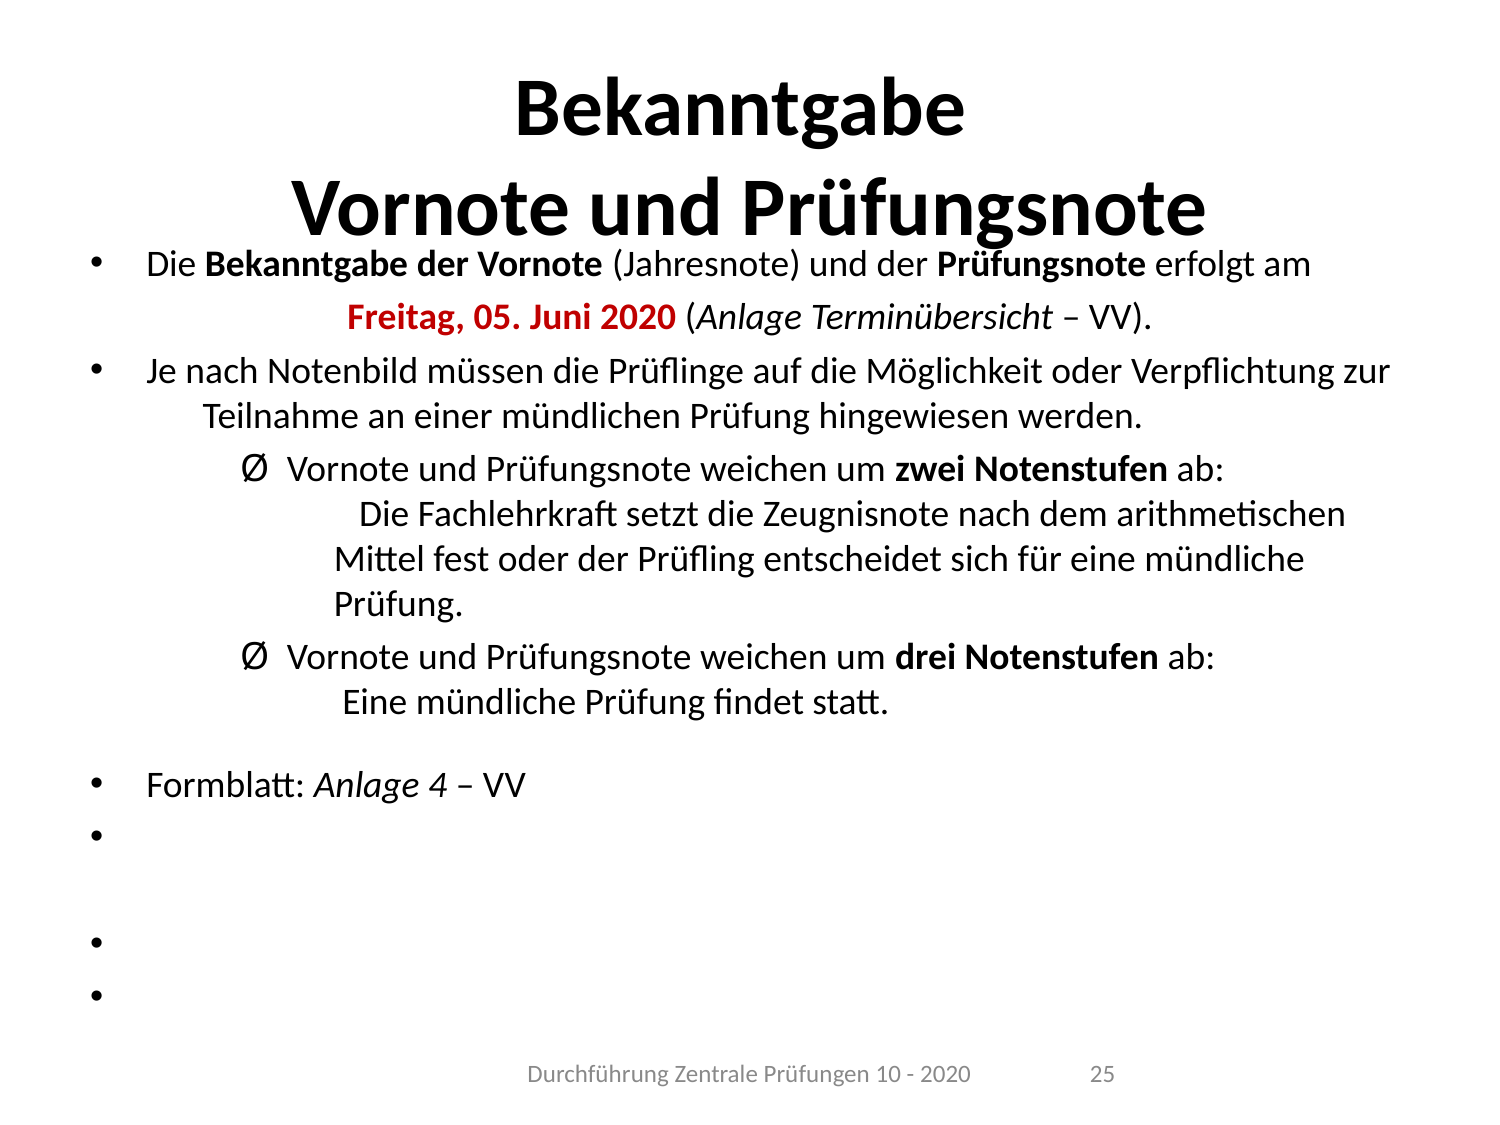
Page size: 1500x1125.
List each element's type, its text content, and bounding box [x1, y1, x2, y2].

text_box 25 [1074, 1042, 1426, 1103]
list Die Bekanntgabe der Vornote (Jahresnote) und der Prüfungsnote erfolgt am Freitag, 05. Juni 2020 (Anlage Terminübersicht – VV). Je nach Notenbild müssen die Prüflinge auf die Möglichkeit oder Verpflichtung zur Teilnahme an einer mündlichen Prüfung hingewiesen werden. Vornote und Prüfungsnote weichen um zwei Notenstufen ab: Die Fachlehrkraft setzt die Zeugnisnote nach dem arithmetischen Mittel fest oder der Prüfling entscheidet sich für eine mündliche Prüfung. Vornote und Prüfungsnote weichen um drei Notenstufen ab: Eine mündliche Prüfung findet statt. Formblatt: Anlage 4 – VV [75, 231, 1426, 1005]
text_box Durchführung Zentrale Prüfungen 10 - 2020 [512, 1042, 988, 1103]
title Bekanntgabe Vornote und Prüfungsnote [75, 45, 1426, 209]
